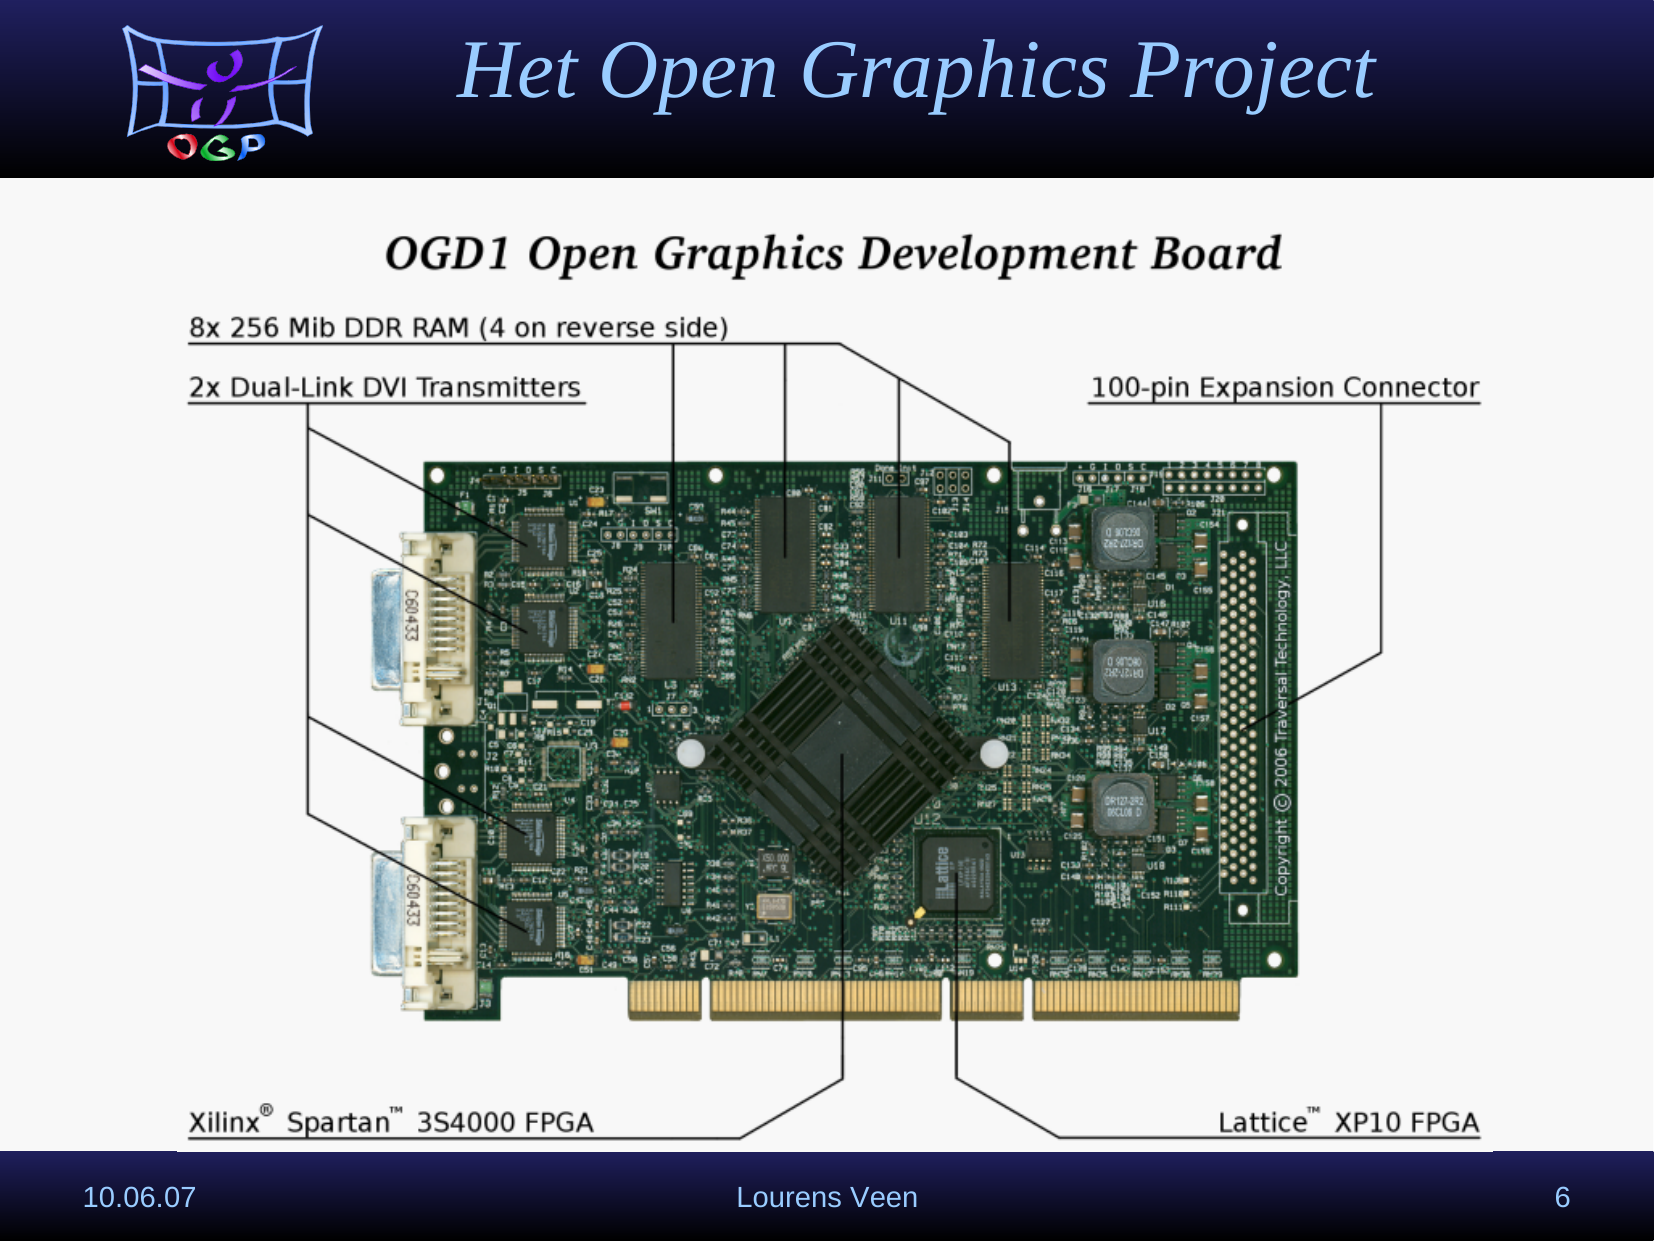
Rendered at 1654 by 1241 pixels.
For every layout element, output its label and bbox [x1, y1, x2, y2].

picture [177, 185, 1493, 1152]
picture [122, 25, 323, 161]
